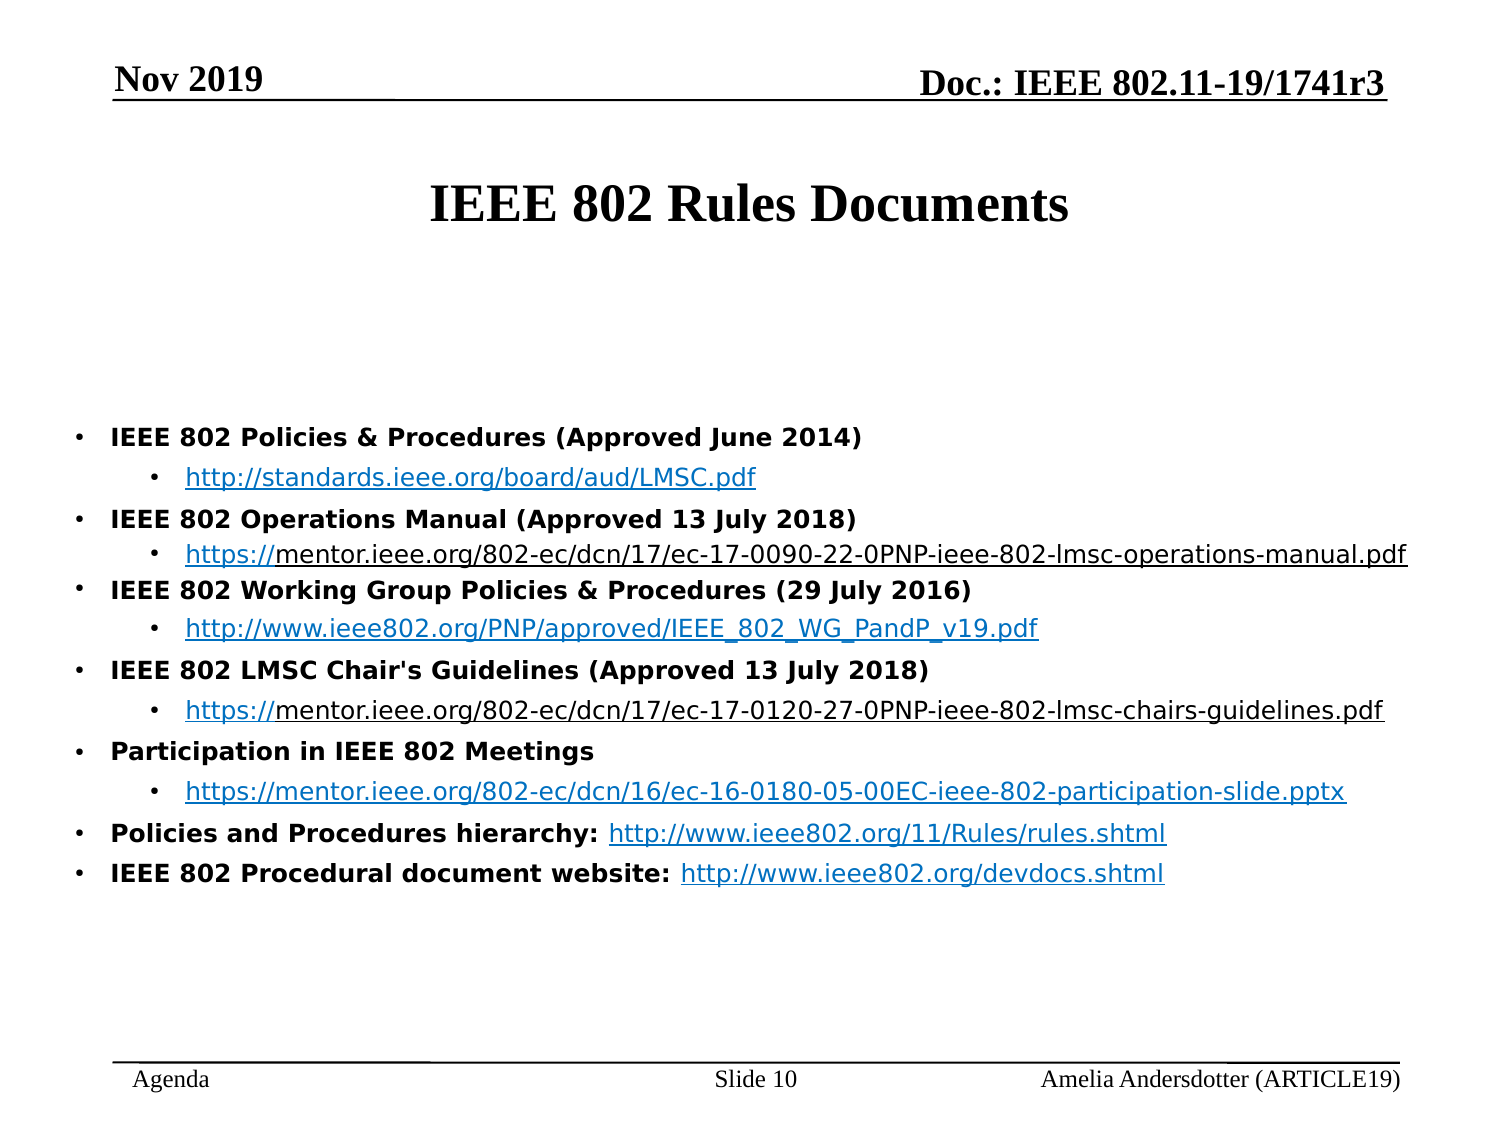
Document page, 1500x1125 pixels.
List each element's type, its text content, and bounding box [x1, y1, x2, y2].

text_box Slide <number> [712, 1062, 799, 1122]
text_box Nov 2019 [114, 54, 422, 99]
text_box IEEE 802 Rules Documents [112, 112, 1387, 287]
text_box Amelia Andersdotter (ARTICLE19) [878, 1062, 1401, 1092]
subtitle IEEE 802 Policies & Procedures (Approved June 2014) http://standards.ieee.org/board/aud/LMSC.pdf IEEE 802 Operations Manual (Approved 13 July 2018) https://mentor.ieee.org/802-ec/dcn/17/ec-17-0090-22-0PNP-ieee-802-lmsc-operations-manual.pdf IEEE 802 Working Group Policies & Procedures (29 July 2016) http://www.ieee802.org/PNP/approved/IEEE_802_WG_PandP_v19.pdf IEEE 802 LMSC Chair's Guidelines (Approved 13 July 2018) https://mentor.ieee.org/802-ec/dcn/17/ec-17-0120-27-0PNP-ieee-802-lmsc-chairs-guidelines.pdf Participation in IEEE 802 Meetings https://mentor.ieee.org/802-ec/dcn/16/ec-16-0180-05-00EC-ieee-802-participation-slide.pptx Policies and Procedures hierarchy: http://www.ieee802.org/11/Rules/rules.shtml IEEE 802 Procedural document website: http://www.ieee802.org/devdocs.shtml [75, 389, 1425, 922]
